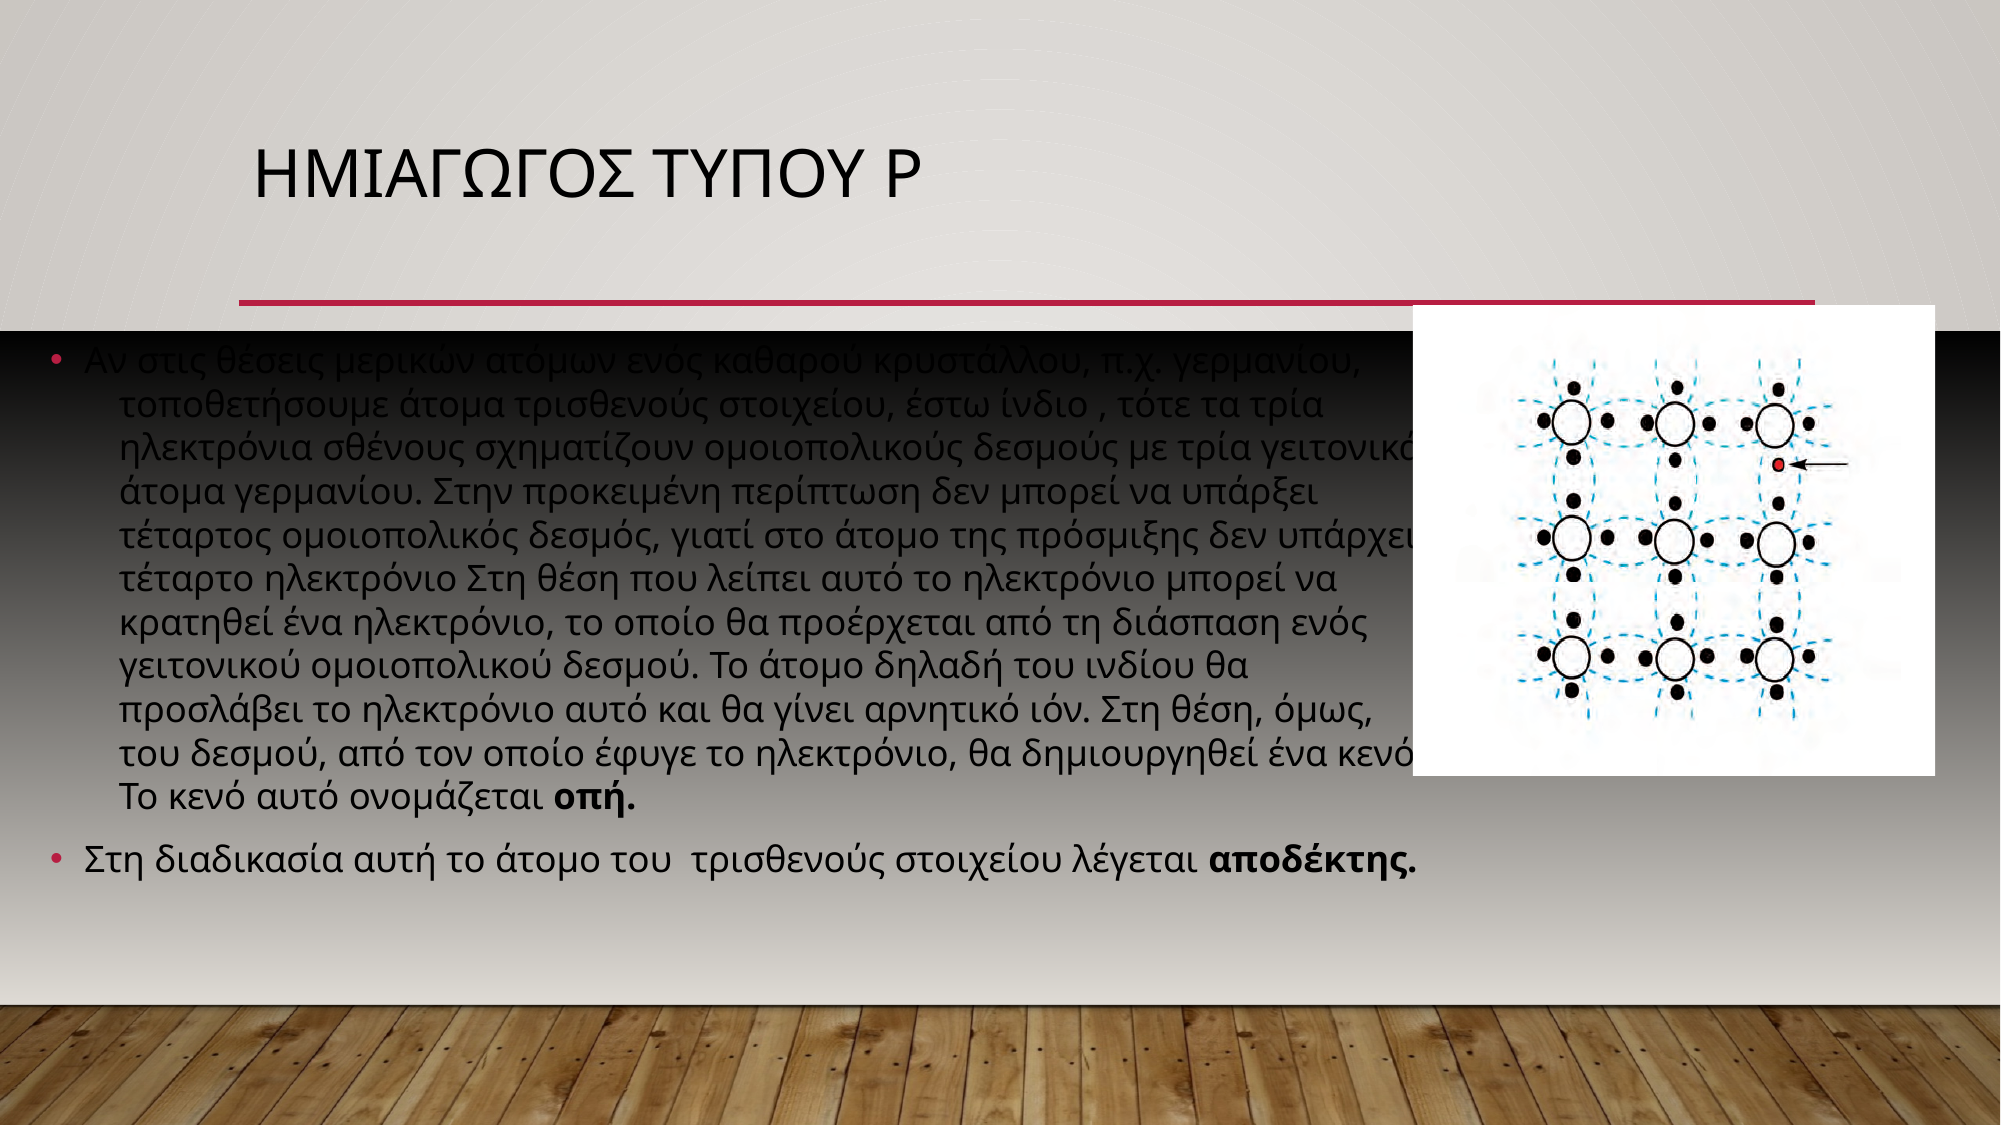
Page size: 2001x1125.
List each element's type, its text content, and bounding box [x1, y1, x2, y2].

list Αν στις θέσεις μερικών ατόμων ενός καθαρού κρυστάλλου, π.χ. γερμανίου, τοποθετήσουμε άτομα τρισθενούς στοιχείου, έστω ίνδιο , τότε τα τρία ηλεκτρόνια σθένους σχηματίζουν ομοιοπολικούς δεσμούς με τρία γειτονικά άτομα γερμανίου. Στην προκειμένη περίπτωση δεν μπορεί να υπάρξει τέταρτος ομοιοπολικός δεσμός, γιατί στο άτομο της πρόσμιξης δεν υπάρχει τέταρτο ηλεκτρόνιο Στη θέση που λείπει αυτό το ηλεκτρόνιο μπορεί να κρατηθεί ένα ηλεκτρόνιο, το οποίο θα προέρχεται από τη διάσπαση ενός γειτονικού ομοιοπολικού δεσμού. Το άτομο δηλαδή του ινδίου θα προσλάβει το ηλεκτρόνιο αυτό και θα γίνει αρνητικό ιόν. Στη θέση, όμως, του δεσμού, από τον οποίο έφυγε το ηλεκτρόνιο, θα δημιουργηθεί ένα κενό. Το κενό αυτό ονομάζεται οπή. Στη διαδικασία αυτή το άτομο του τρισθενούς στοιχείου λέγεται αποδέκτης. [34, 329, 1445, 896]
picture [1412, 305, 1936, 776]
title Ημιαγωγοσ τυπου p [237, 132, 1814, 306]
